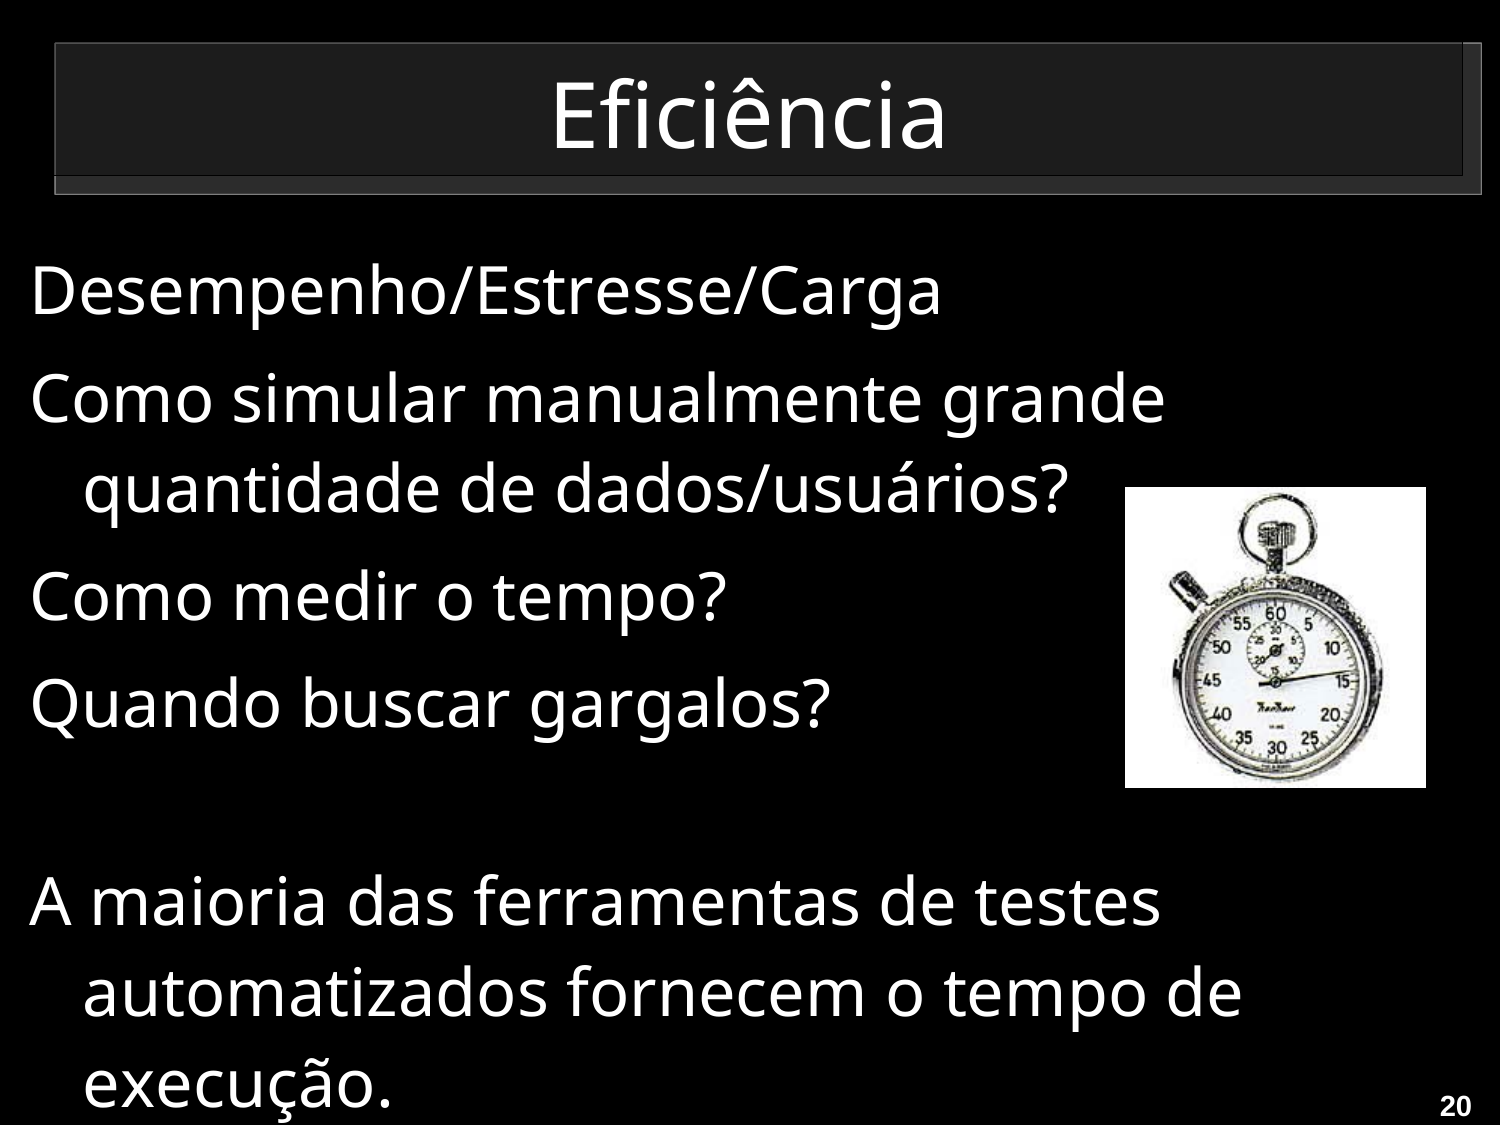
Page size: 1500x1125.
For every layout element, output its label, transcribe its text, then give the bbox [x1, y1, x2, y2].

list Desempenho/Estresse/Carga Como simular manualmente grande quantidade de dados/usuários? Como medir o tempo? Quando buscar gargalos? A maioria das ferramentas de testes automatizados fornecem o tempo de execução. [29, 243, 1470, 1087]
title Eficiência [29, 38, 1470, 188]
picture [1125, 487, 1426, 788]
